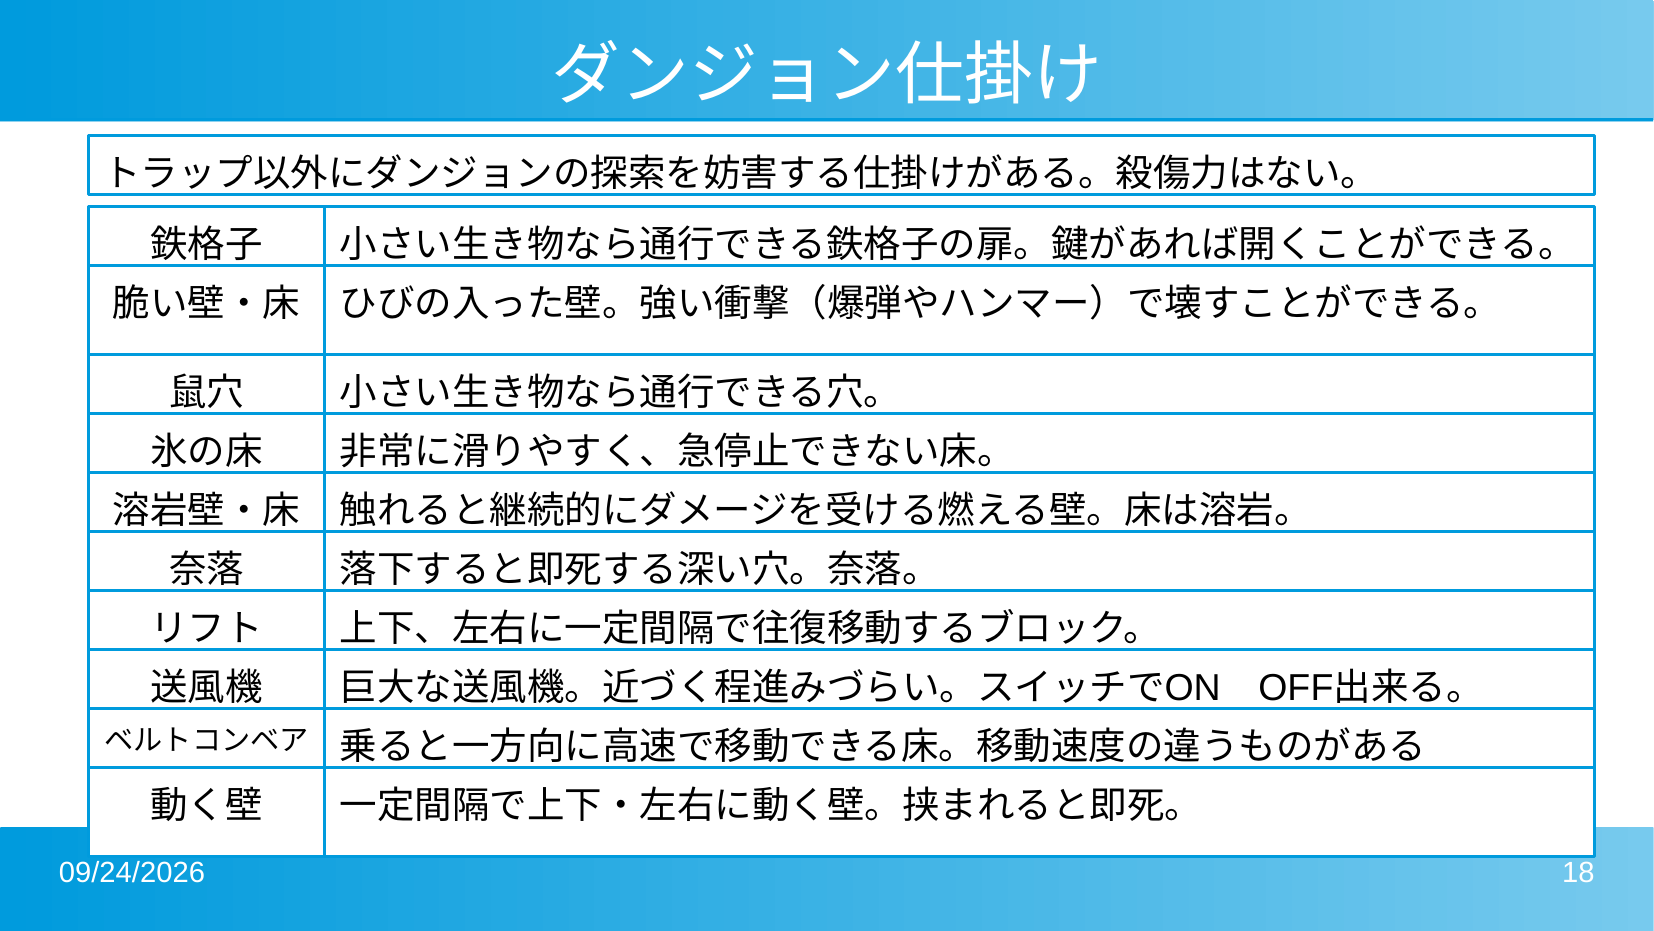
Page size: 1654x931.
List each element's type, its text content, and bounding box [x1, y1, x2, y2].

text_box リフト [88, 590, 325, 648]
text_box 触れると継続的にダメージを受ける燃える壁。床は溶岩。 [326, 472, 1595, 532]
text_box 鉄格子 [88, 206, 325, 264]
text_box 乗ると一方向に高速で移動できる床。移動速度の違うものがある [326, 708, 1595, 768]
text_box 小さい生き物なら通行できる鉄格子の扉。鍵があれば開くことができる。 [326, 206, 1595, 264]
text_box 非常に滑りやすく、急停止できない床。 [326, 413, 1595, 471]
text_box 上下、左右に一定間隔で往復移動するブロック。 [326, 590, 1595, 648]
text_box ひびの入った壁。強い衝撃（爆弾やハンマー）で壊すことができる。 [326, 265, 1595, 353]
text_box 氷の床 [88, 413, 325, 471]
text_box 奈落 [88, 533, 325, 589]
text_box 小さい生き物なら通行できる穴。 [326, 354, 1595, 412]
text_box ベルトコンベア [88, 708, 325, 768]
title ダンジョン仕掛け [59, 29, 1595, 108]
text_box トラップ以外にダンジョンの探索を妨害する仕掛けがある。殺傷力はない。 [88, 135, 1595, 195]
text_box 落下すると即死する深い穴。奈落。 [326, 533, 1595, 589]
text_box 鼠穴 [88, 354, 325, 412]
text_box 一定間隔で上下・左右に動く壁。挟まれると即死。 [326, 769, 1595, 857]
text_box 巨大な送風機。近づく程進みづらい。スイッチでON OFF出来る。 [326, 649, 1595, 707]
text_box 脆い壁・床 [88, 265, 325, 353]
text_box 送風機 [88, 649, 325, 707]
text_box 動く壁 [88, 769, 325, 857]
text_box 溶岩壁・床 [88, 472, 325, 532]
